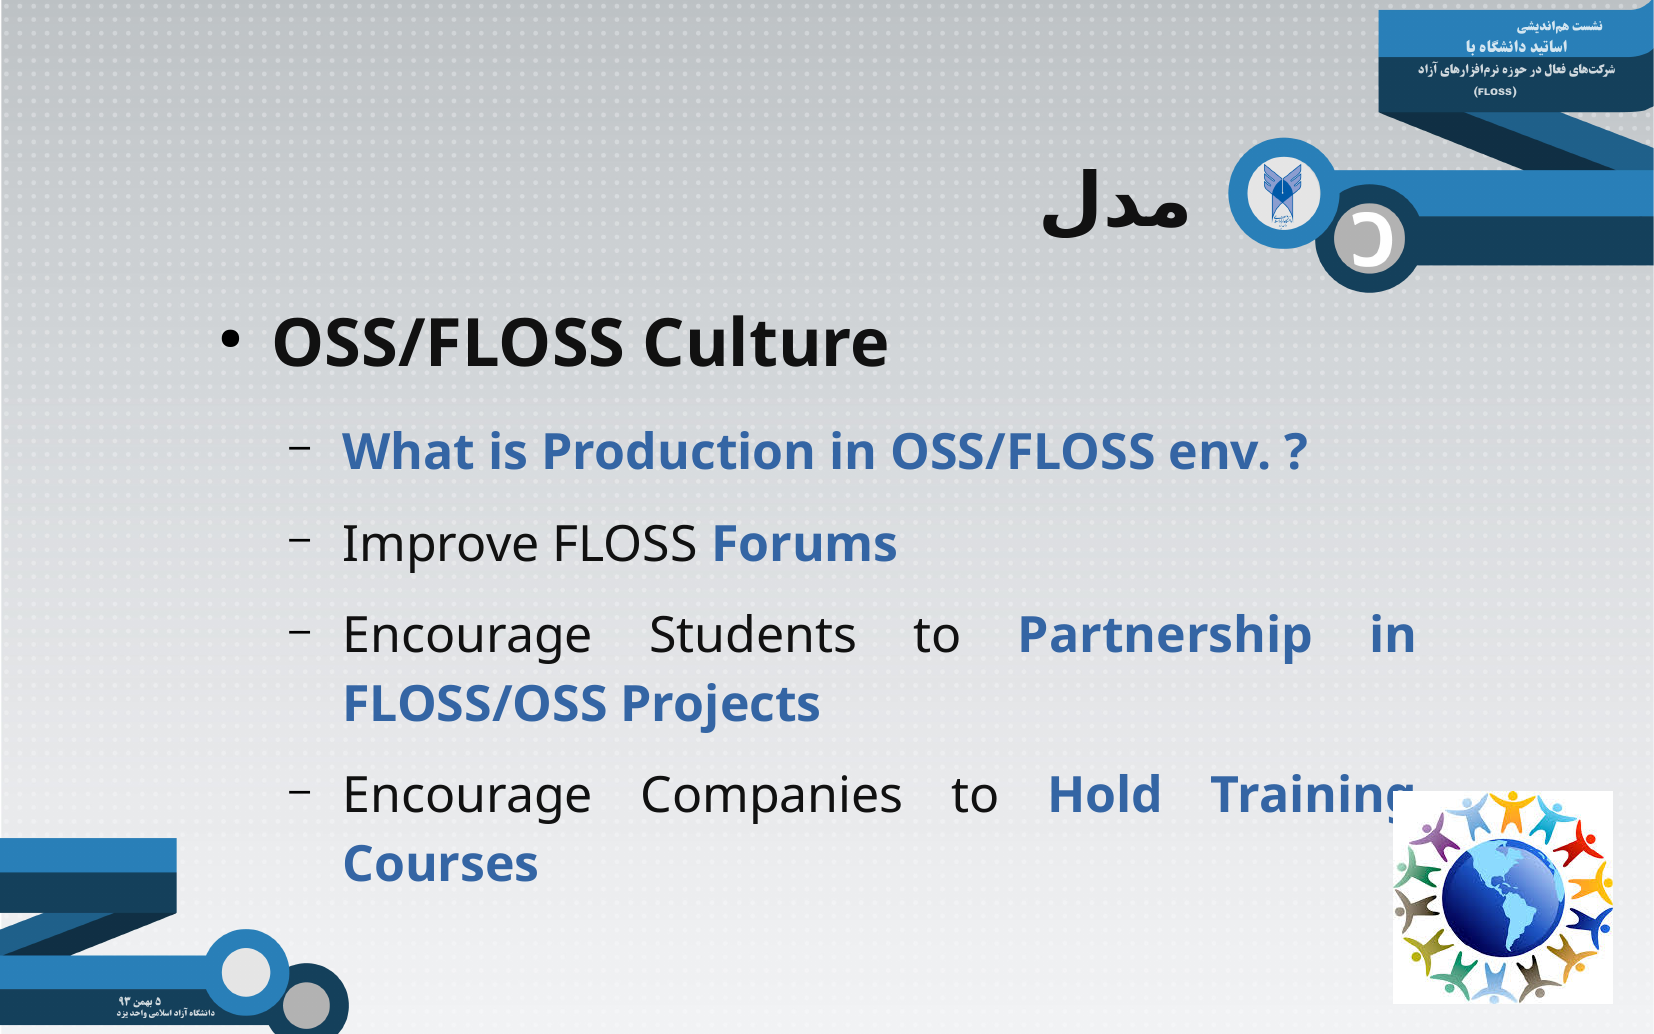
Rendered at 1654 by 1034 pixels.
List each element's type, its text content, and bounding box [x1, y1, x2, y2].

title مدل [200, 128, 1193, 272]
picture [0, 0, 1654, 1034]
list OSS/FLOSS Culture What is Production in OSS/FLOSS env. ? Improve FLOSS Forums Encourage Students to Partnership in FLOSS/OSS Projects Encourage Companies to Hold Training Courses [200, 295, 1418, 922]
